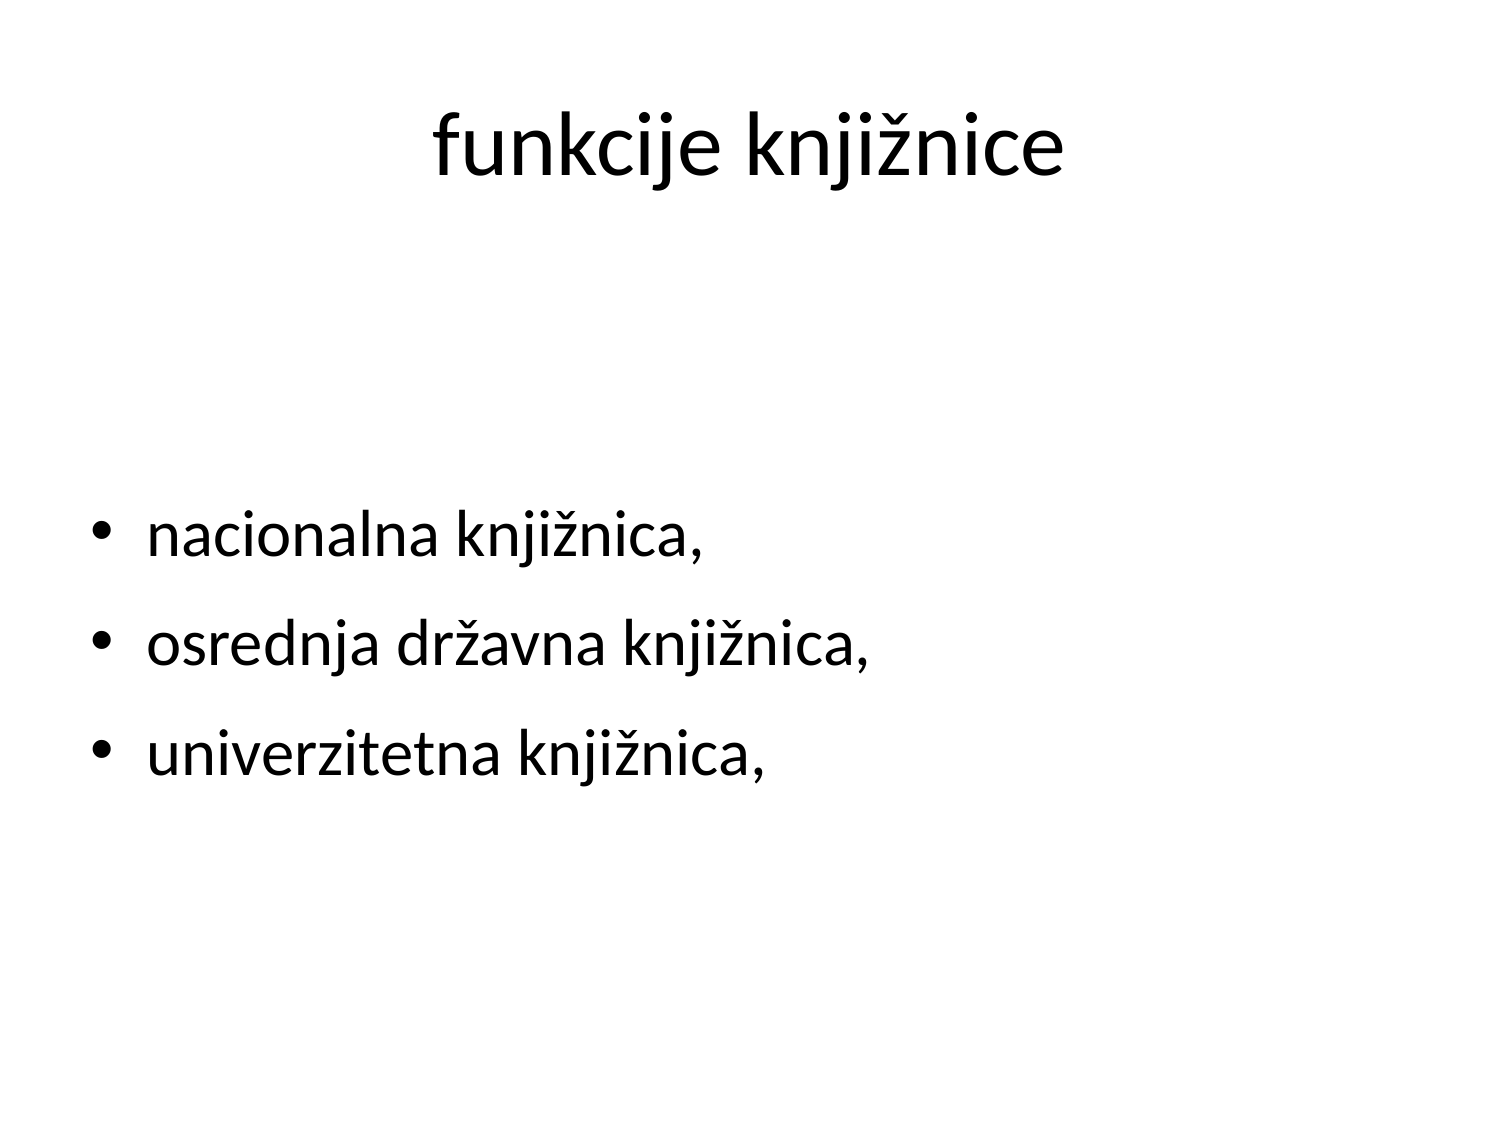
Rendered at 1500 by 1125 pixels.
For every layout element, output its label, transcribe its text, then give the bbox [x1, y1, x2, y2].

list nacionalna knjižnica, osrednja državna knjižnica, univerzitetna knjižnica, [75, 262, 1425, 1005]
title funkcije knjižnice [75, 45, 1425, 233]
